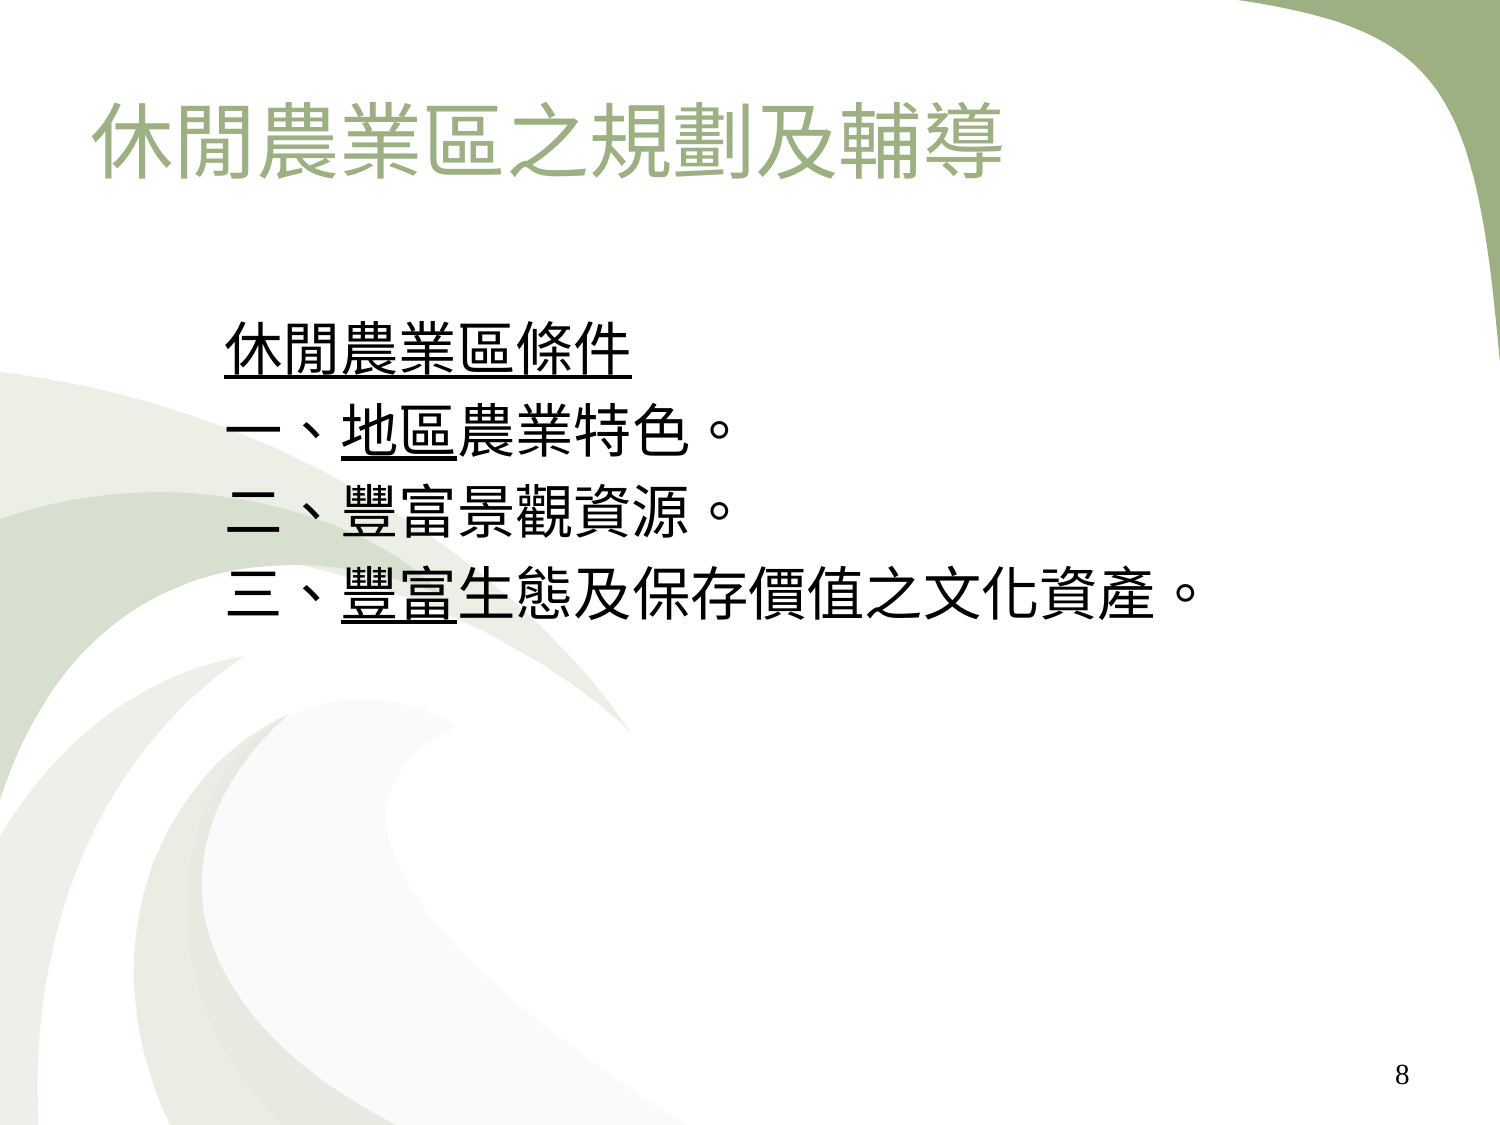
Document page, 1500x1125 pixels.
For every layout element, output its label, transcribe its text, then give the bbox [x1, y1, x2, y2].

title 休閒農業區之規劃及輔導 [75, 45, 1425, 233]
list 休閒農業區條件 一、地區農業特色。 二、豐富景觀資源。 三、豐富生態及保存價值之文化資產。 [209, 304, 1341, 1067]
slide_number <編號> [1074, 1042, 1425, 1103]
